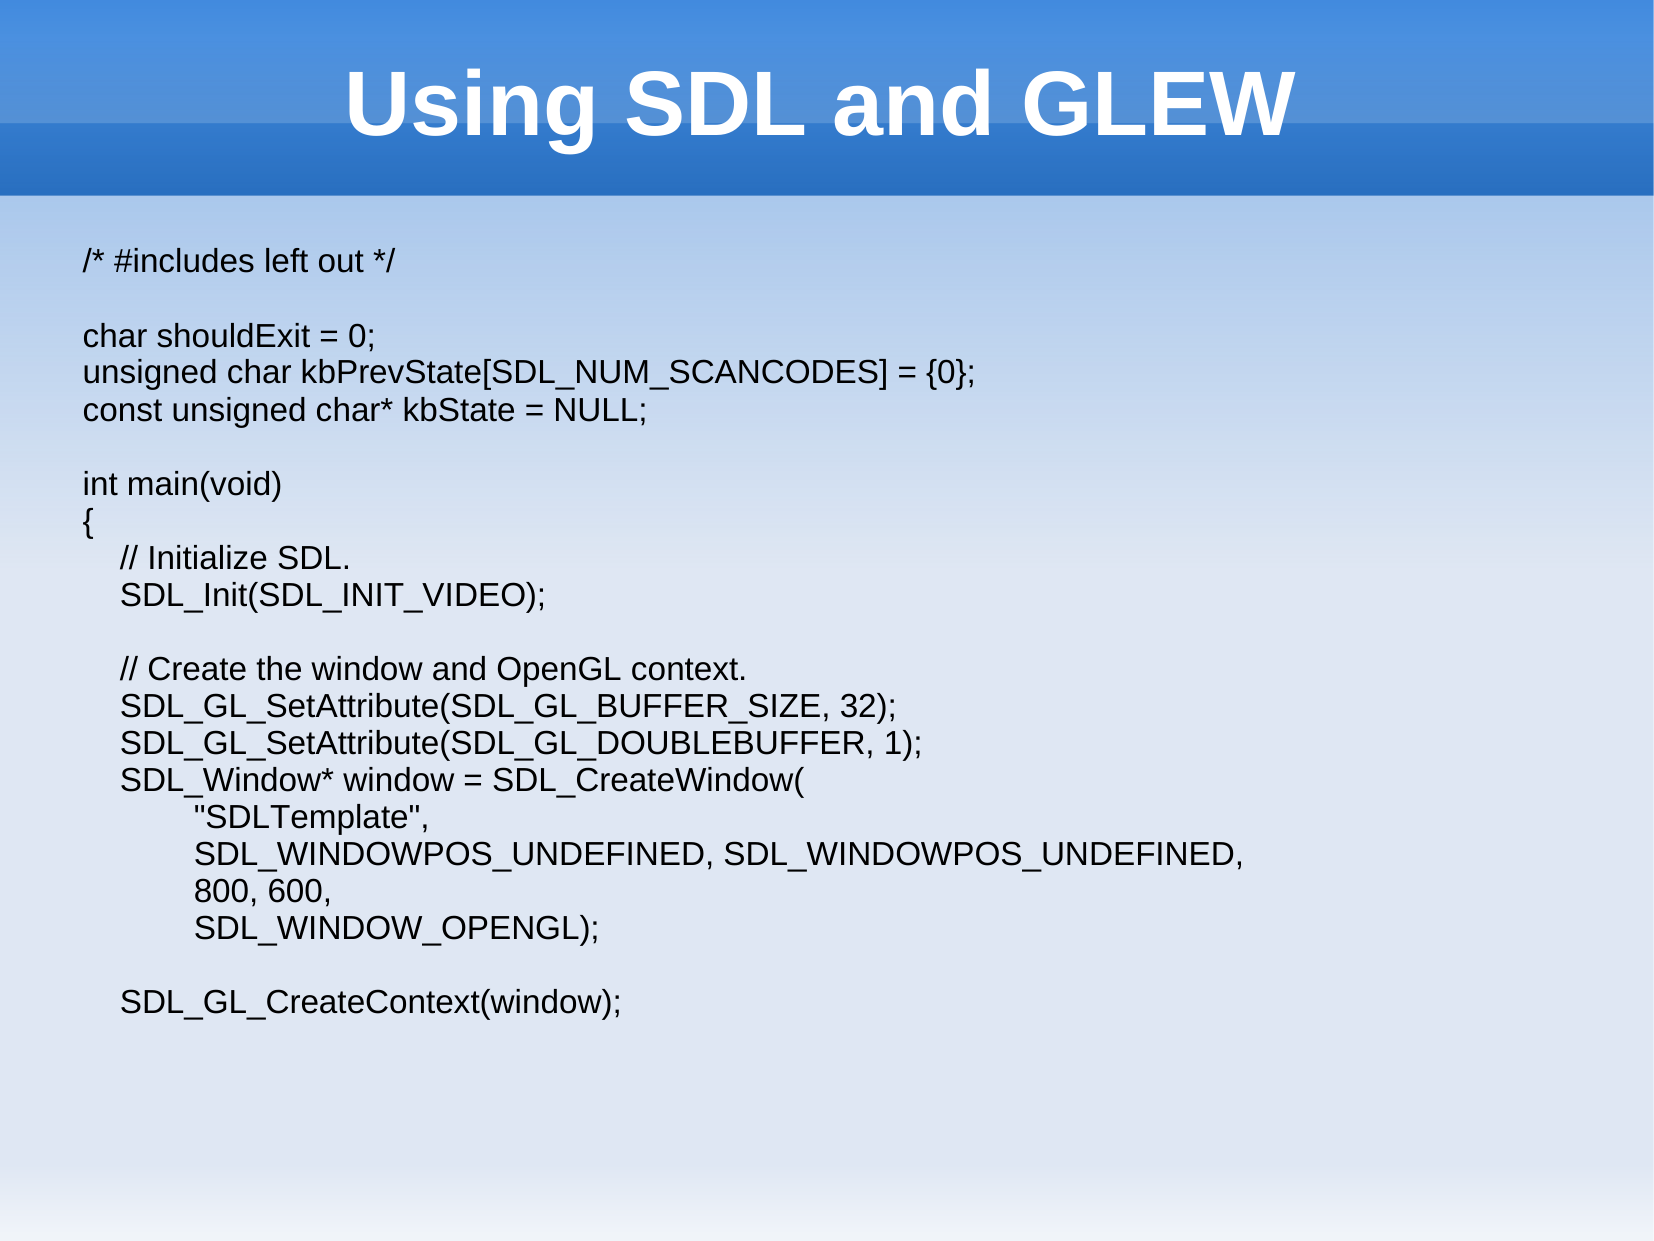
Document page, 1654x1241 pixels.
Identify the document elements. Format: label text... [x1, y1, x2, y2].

title Using SDL and GLEW [76, 0, 1565, 208]
picture [0, 0, 1654, 1241]
list /* #includes left out */ char shouldExit = 0; unsigned char kbPrevState[SDL_NUM_SCANCODES] = {0}; const unsigned char* kbState = NULL; int main(void) { // Initialize SDL. SDL_Init(SDL_INIT_VIDEO); // Create the window and OpenGL context. SDL_GL_SetAttribute(SDL_GL_BUFFER_SIZE, 32); SDL_GL_SetAttribute(SDL_GL_DOUBLEBUFFER, 1); SDL_Window* window = SDL_CreateWindow( "SDLTemplate", SDL_WINDOWPOS_UNDEFINED, SDL_WINDOWPOS_UNDEFINED, 800, 600, SDL_WINDOW_OPENGL); SDL_GL_CreateContext(window); [82, 242, 1571, 1181]
